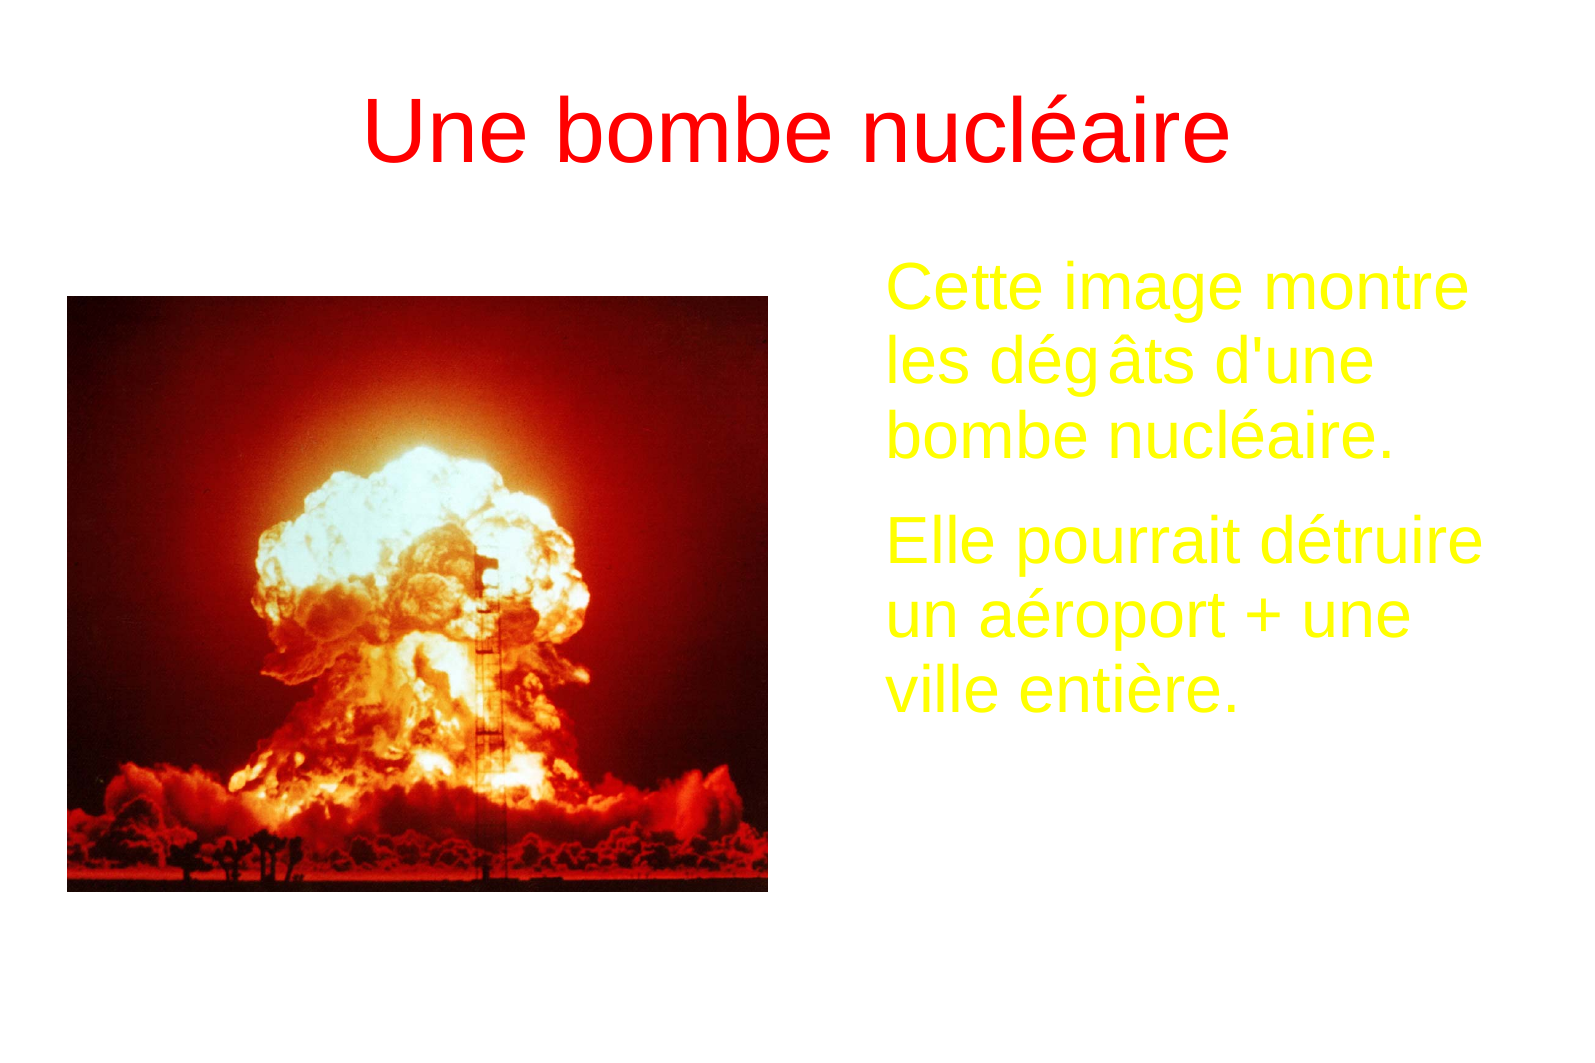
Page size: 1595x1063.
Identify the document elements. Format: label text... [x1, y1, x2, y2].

title Une bombe nucléaire [79, 49, 1515, 213]
list Cette image montre les dég âts d'une bombe nucléaire. Elle pourrait détruire un aéroport + une ville entière. [814, 248, 1516, 936]
picture [67, 296, 768, 892]
